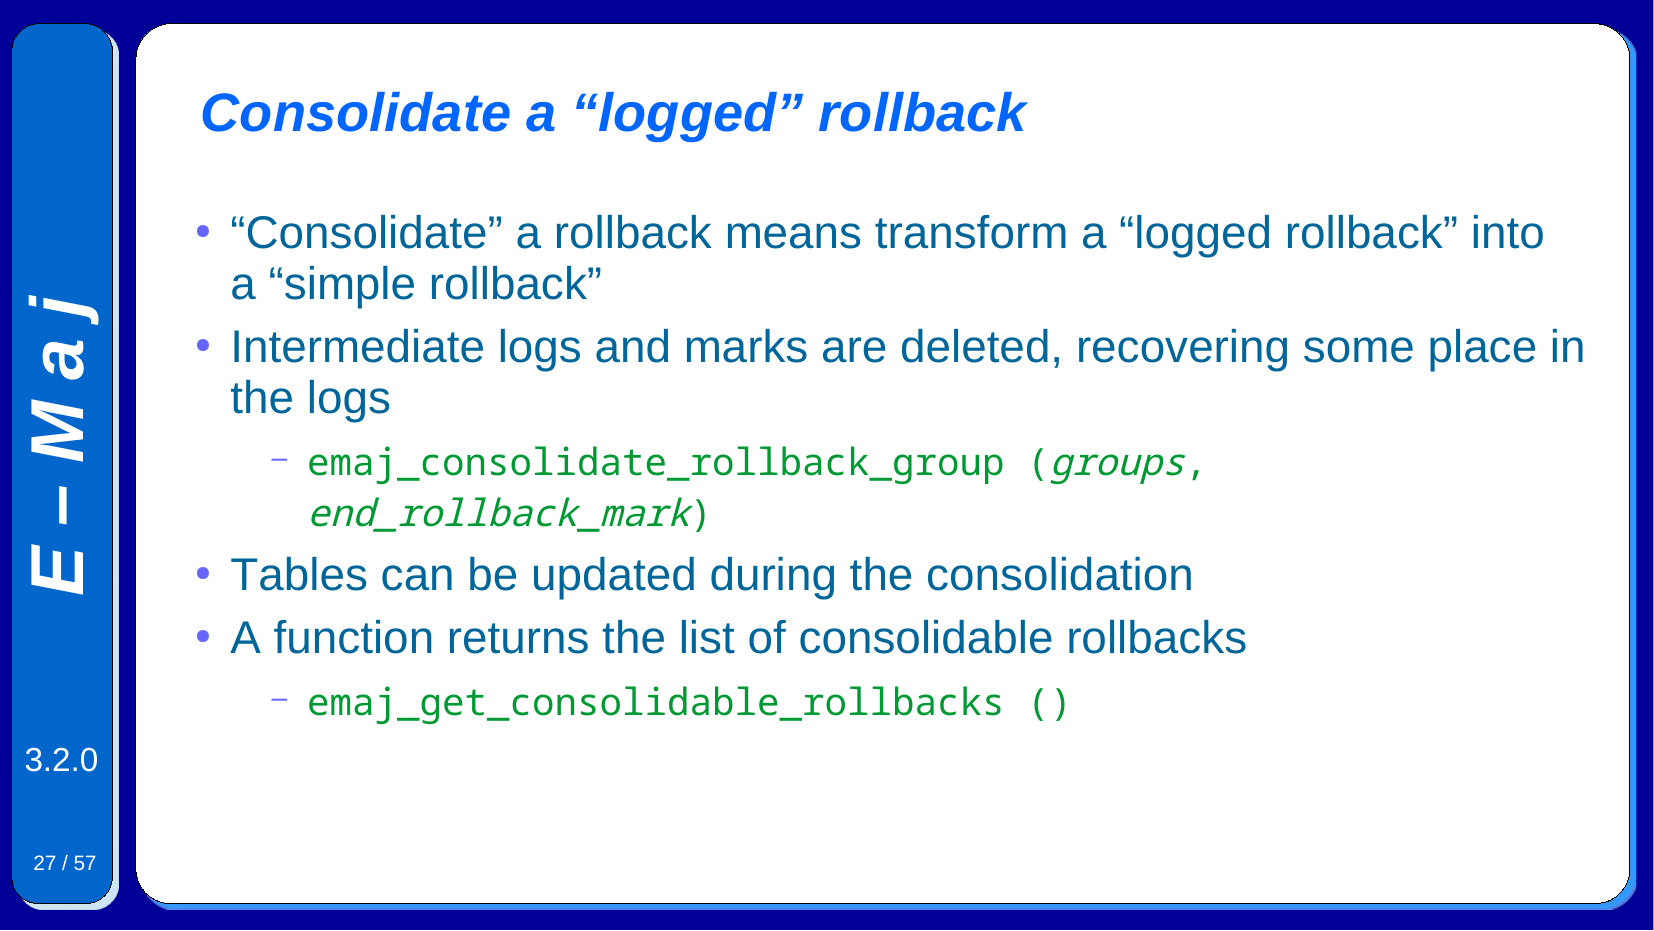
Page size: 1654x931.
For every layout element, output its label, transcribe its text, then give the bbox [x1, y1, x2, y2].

list “Consolidate” a rollback means transform a “logged rollback” into a “simple rollback” Intermediate logs and marks are deleted, recovering some place in the logs emaj_consolidate_rollback_group (groups, end_rollback_mark) Tables can be updated during the consolidation A function returns the list of consolidable rollbacks emaj_get_consolidable_rollbacks () [177, 206, 1587, 827]
title Consolidate a “logged” rollback [200, 34, 1575, 191]
